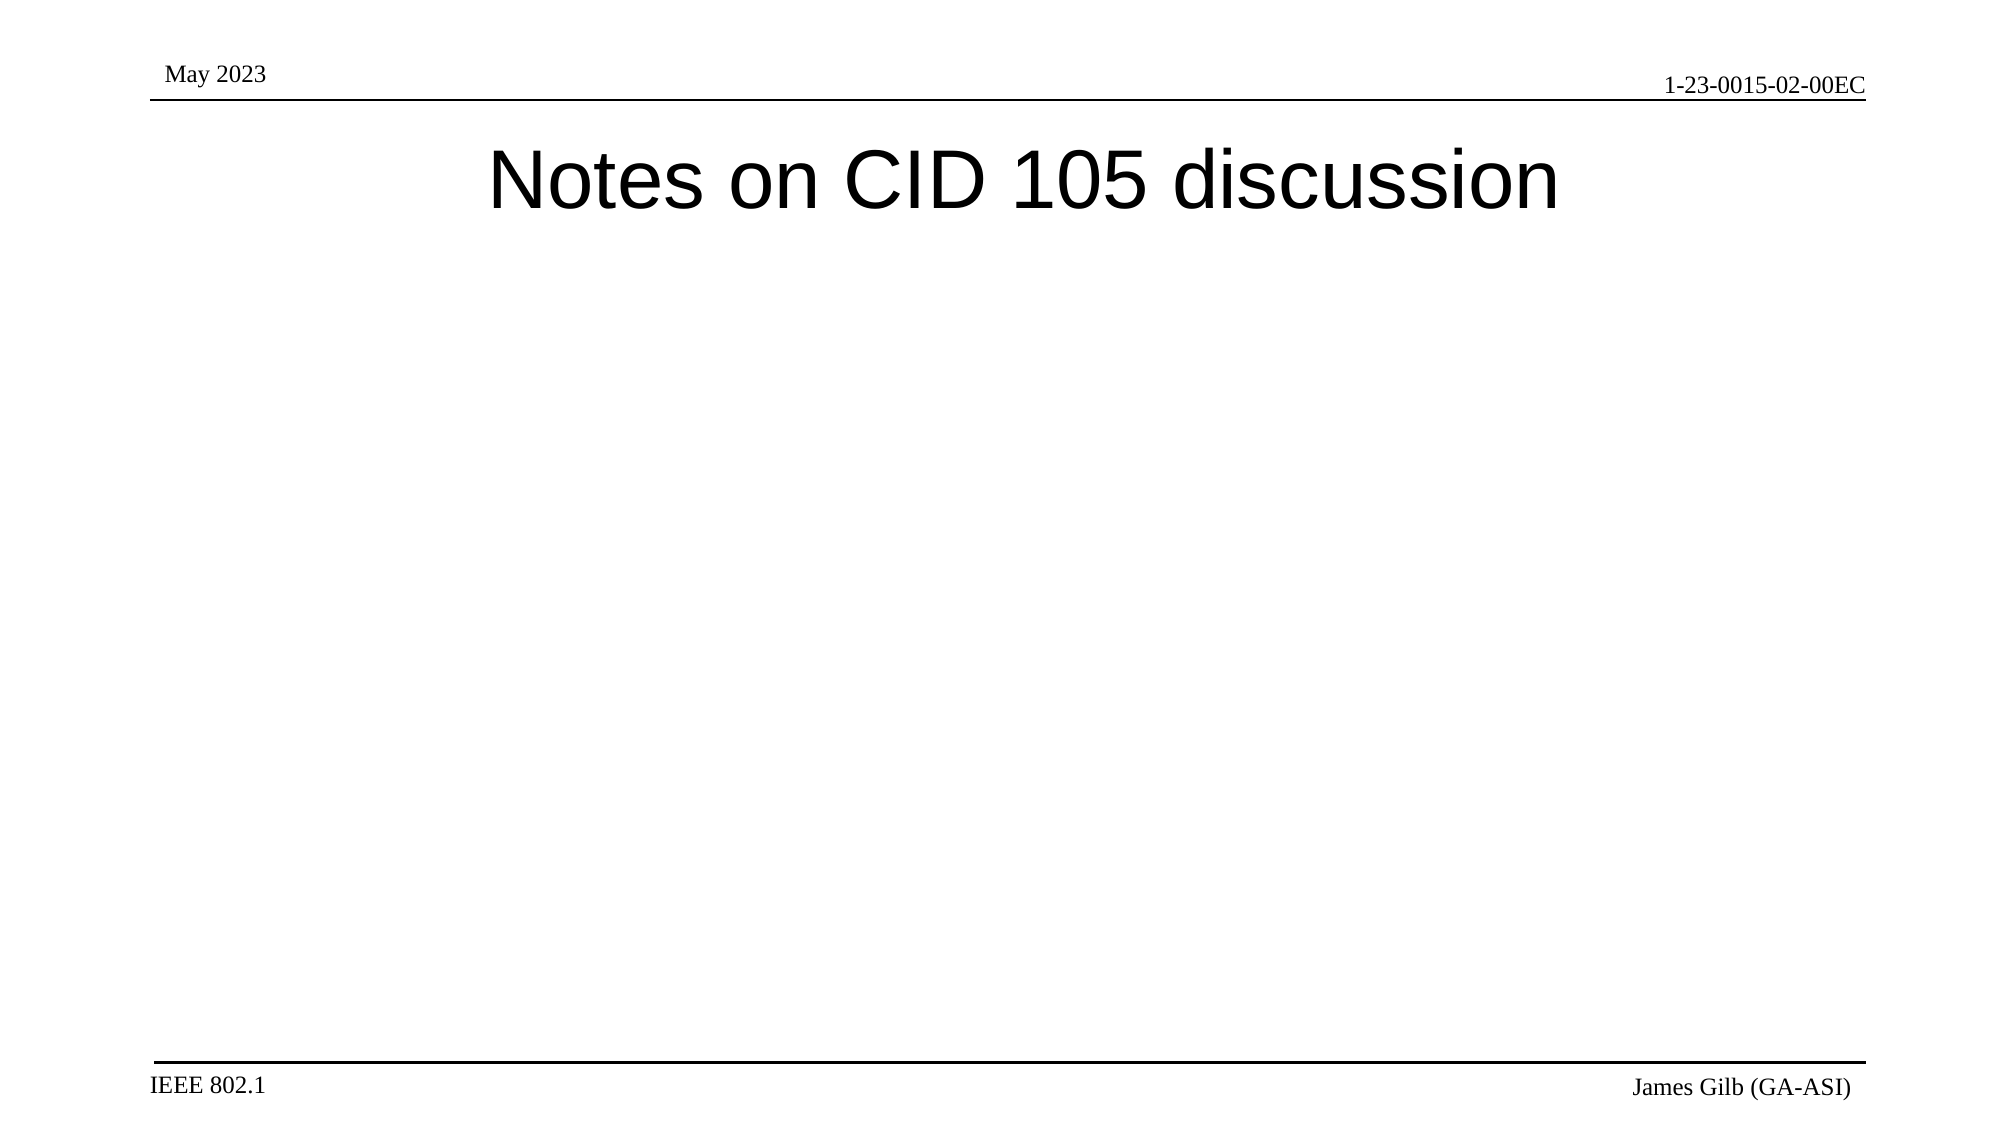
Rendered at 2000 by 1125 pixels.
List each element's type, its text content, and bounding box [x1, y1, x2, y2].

title Notes on CID 105 discussion [149, 112, 1900, 238]
